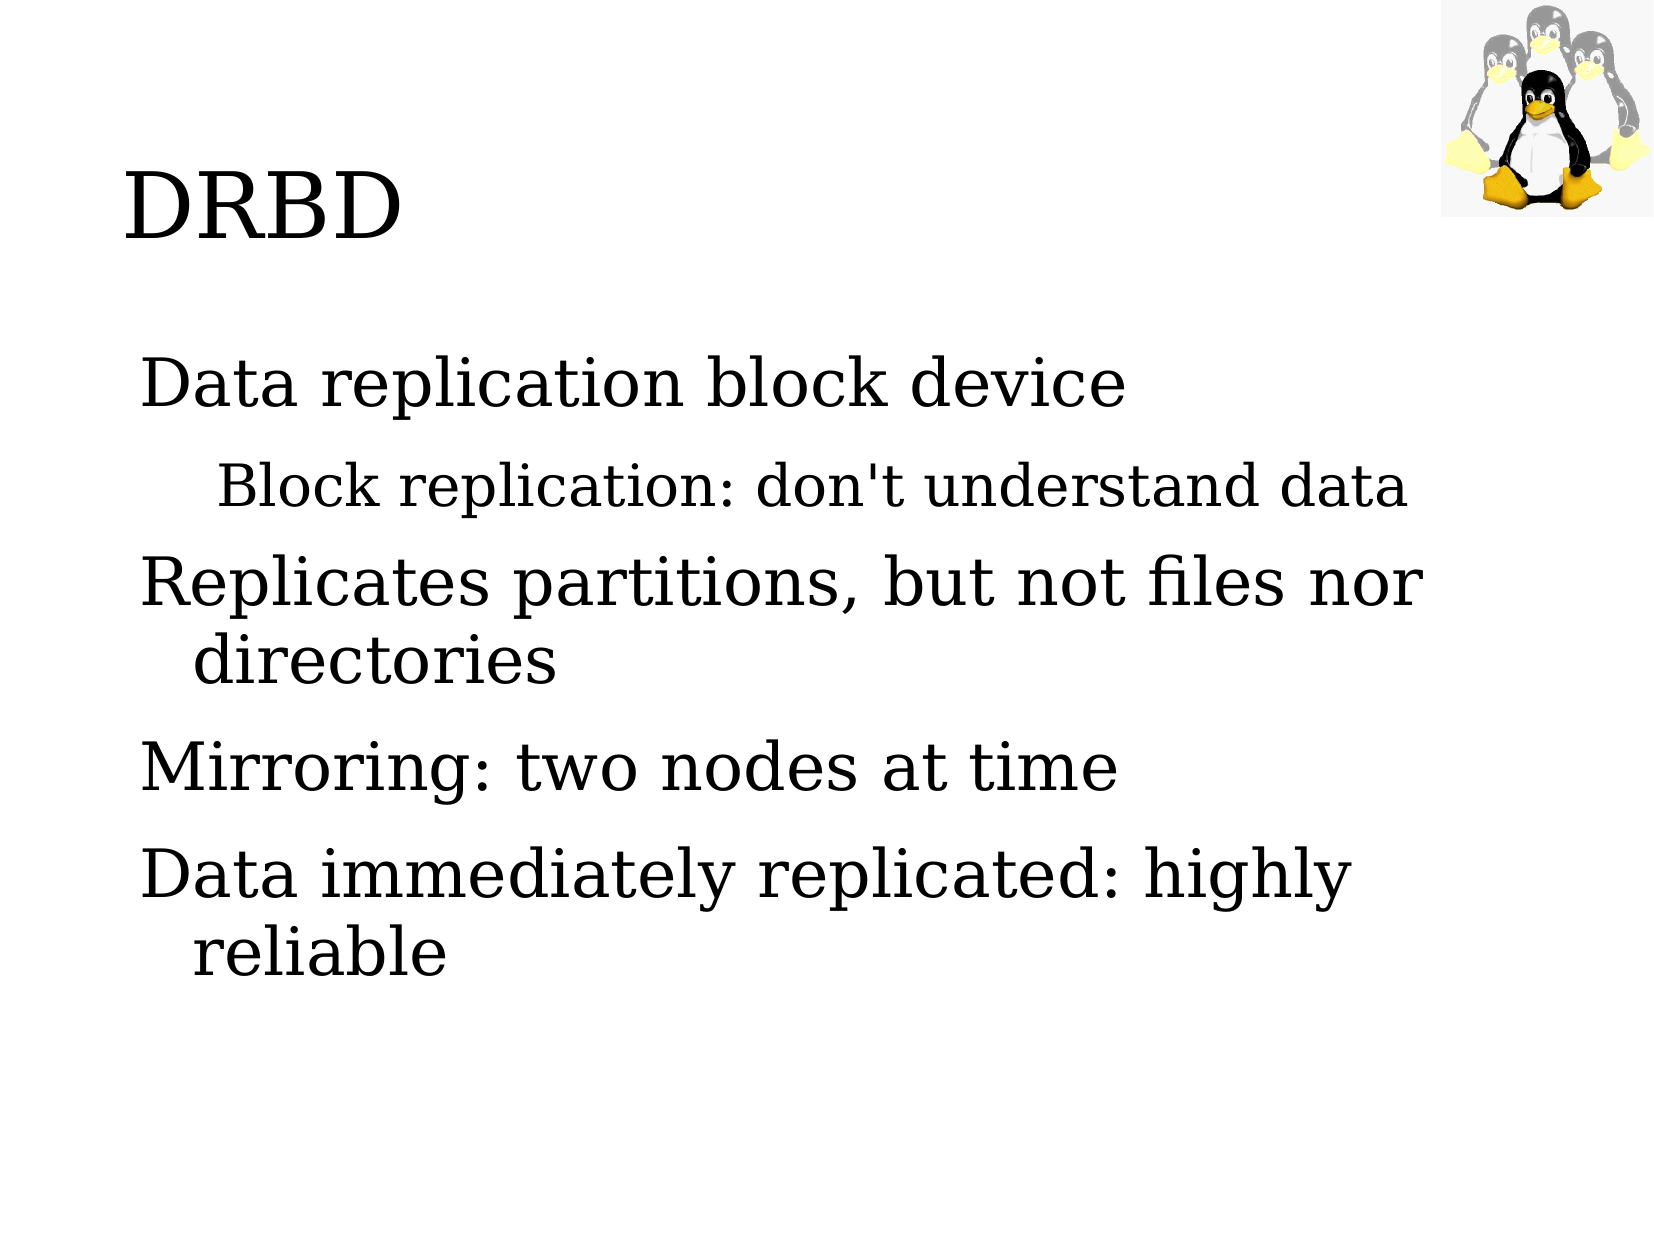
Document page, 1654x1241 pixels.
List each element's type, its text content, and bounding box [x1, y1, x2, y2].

list Data replication block device Block replication: don't understand data Replicates partitions, but not files nor directories Mirroring: two nodes at time Data immediately replicated: highly reliable [121, 344, 1534, 1127]
title DRBD [121, 102, 1534, 311]
picture [1441, 0, 1654, 217]
